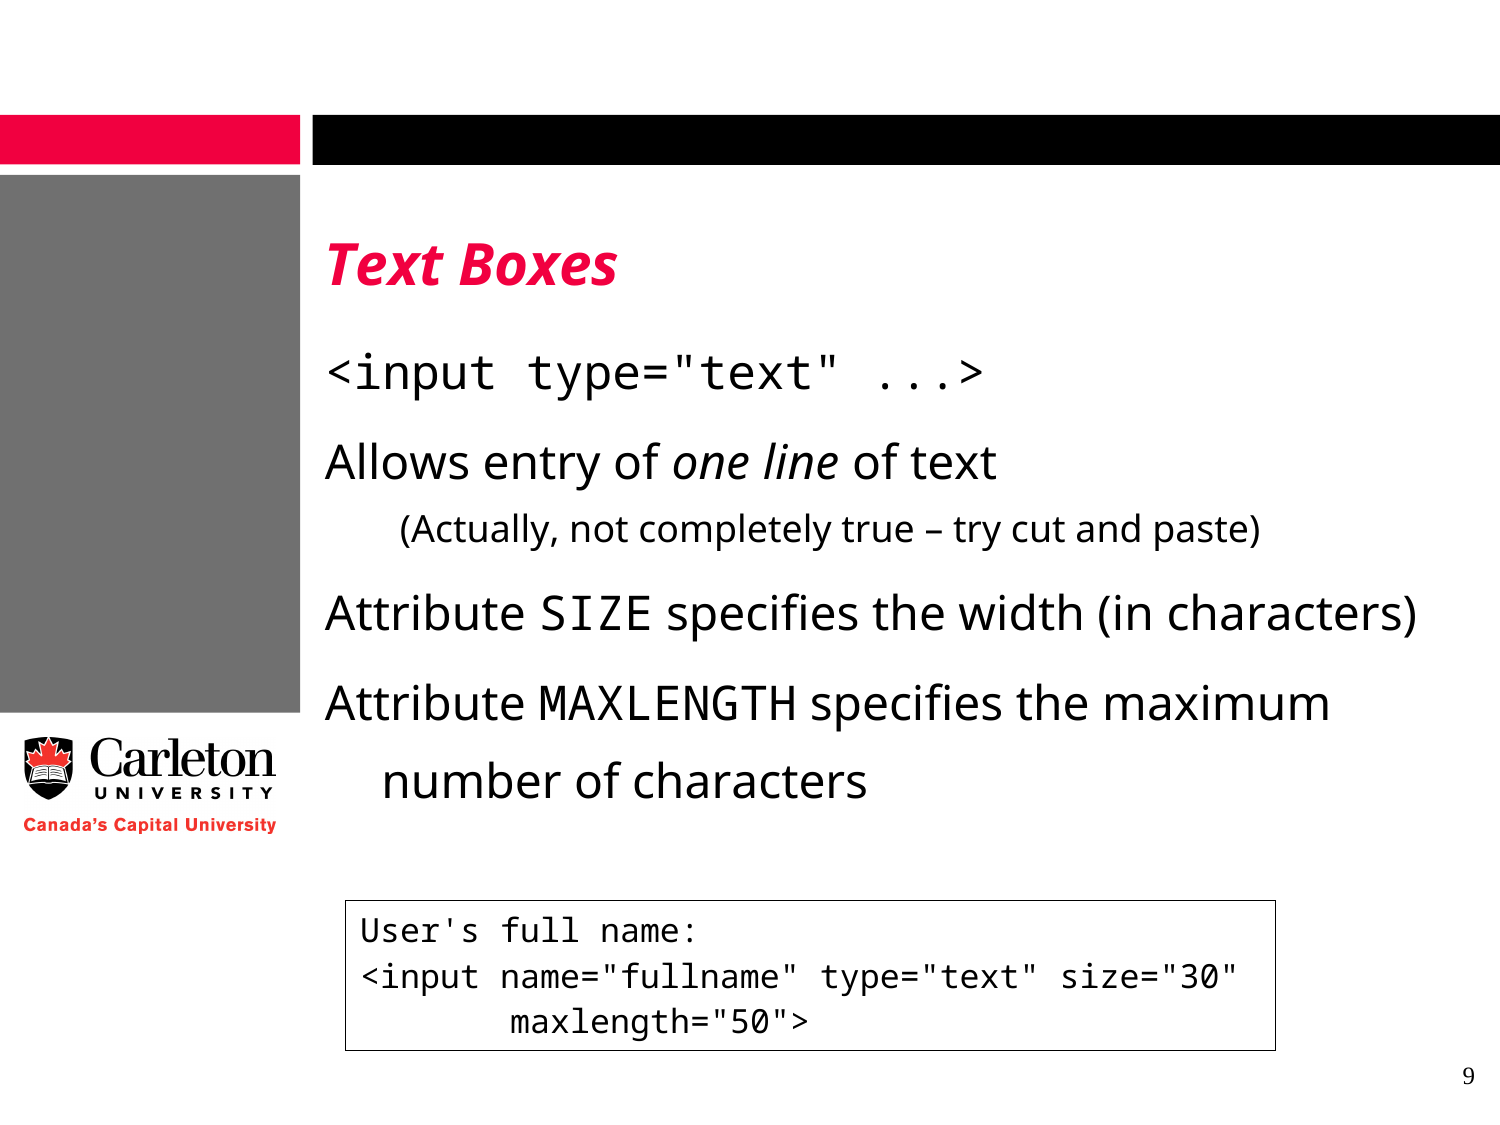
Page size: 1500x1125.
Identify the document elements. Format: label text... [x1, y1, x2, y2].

picture [24, 737, 276, 834]
list <input type="text" ...> Allows entry of one line of text (Actually, not completely true – try cut and paste) Attribute SIZE specifies the width (in characters) Attribute MAXLENGTH specifies the maximum number of characters [324, 324, 1450, 1036]
text_box User's full name: <input name="fullname" type="text" size="30" maxlength="50"> [345, 900, 1276, 1037]
title Text Boxes [324, 194, 1450, 324]
